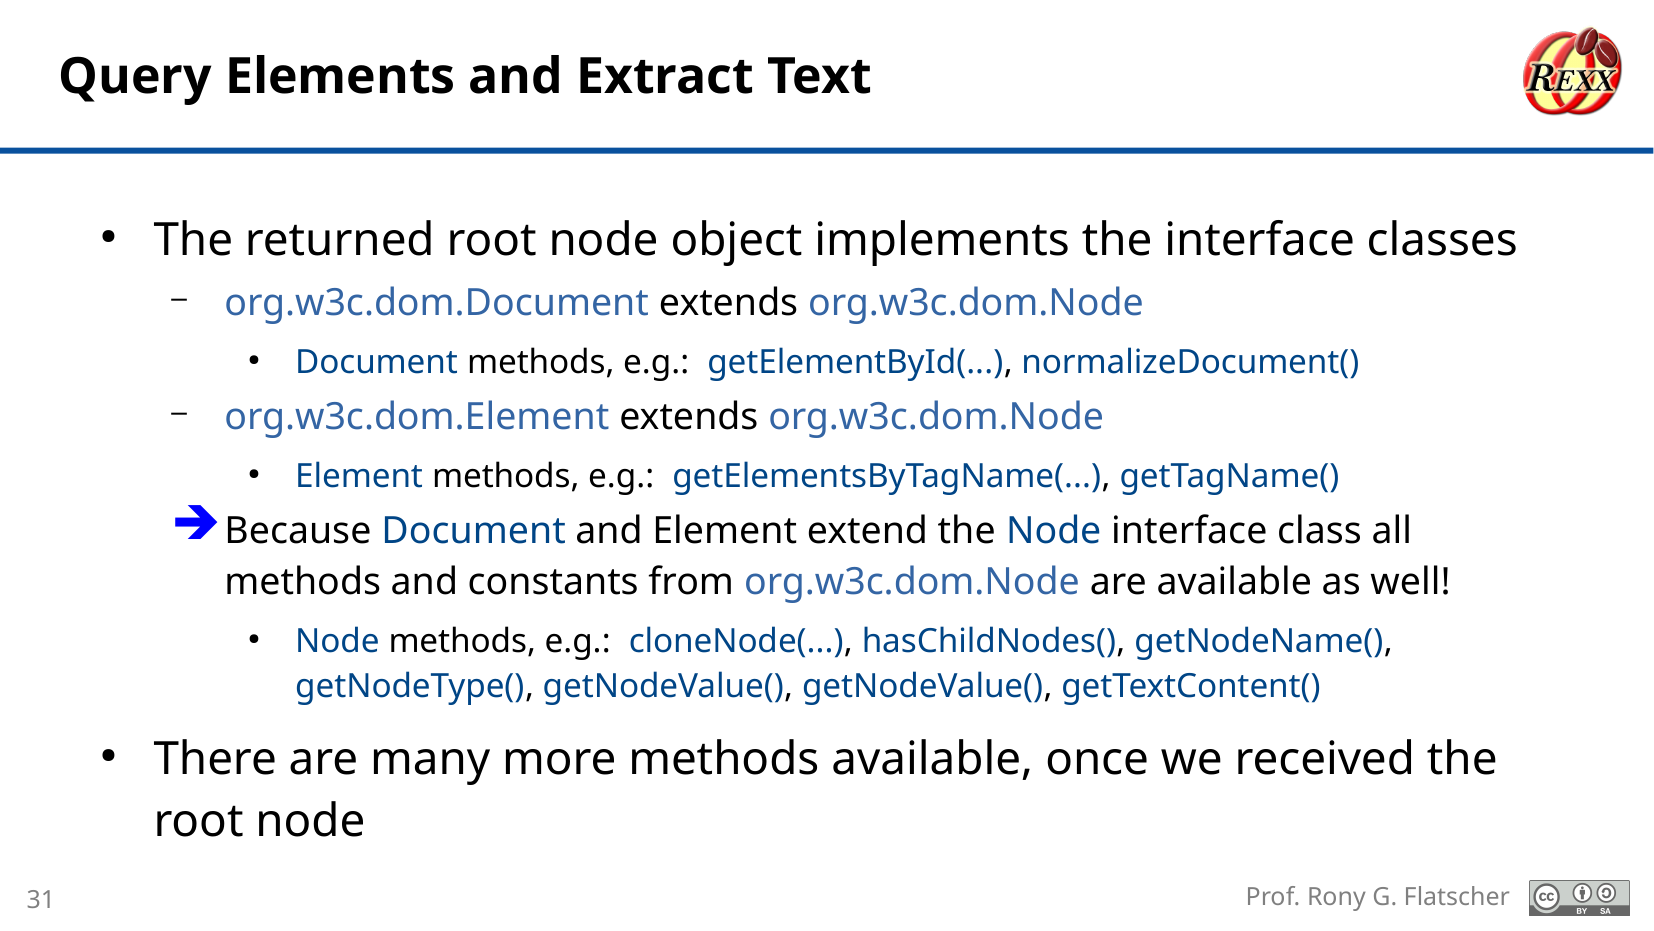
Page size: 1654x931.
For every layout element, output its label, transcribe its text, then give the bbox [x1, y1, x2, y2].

title Query Elements and Extract Text [0, 0, 1654, 148]
list The returned root node object implements the interface classes org.w3c.dom.Document extends org.w3c.dom.Node Document methods, e.g.: getElementById(...), normalizeDocument() org.w3c.dom.Element extends org.w3c.dom.Node Element methods, e.g.: getElementsByTagName(...), getTagName() Because Document and Element extend the Node interface class all methods and constants from org.w3c.dom.Node are available as well! Node methods, e.g.: cloneNode(...), hasChildNodes(), getNodeName(), getNodeType(), getNodeValue(), getNodeValue(), getTextContent() There are many more methods available, once we received the root node [82, 206, 1571, 857]
